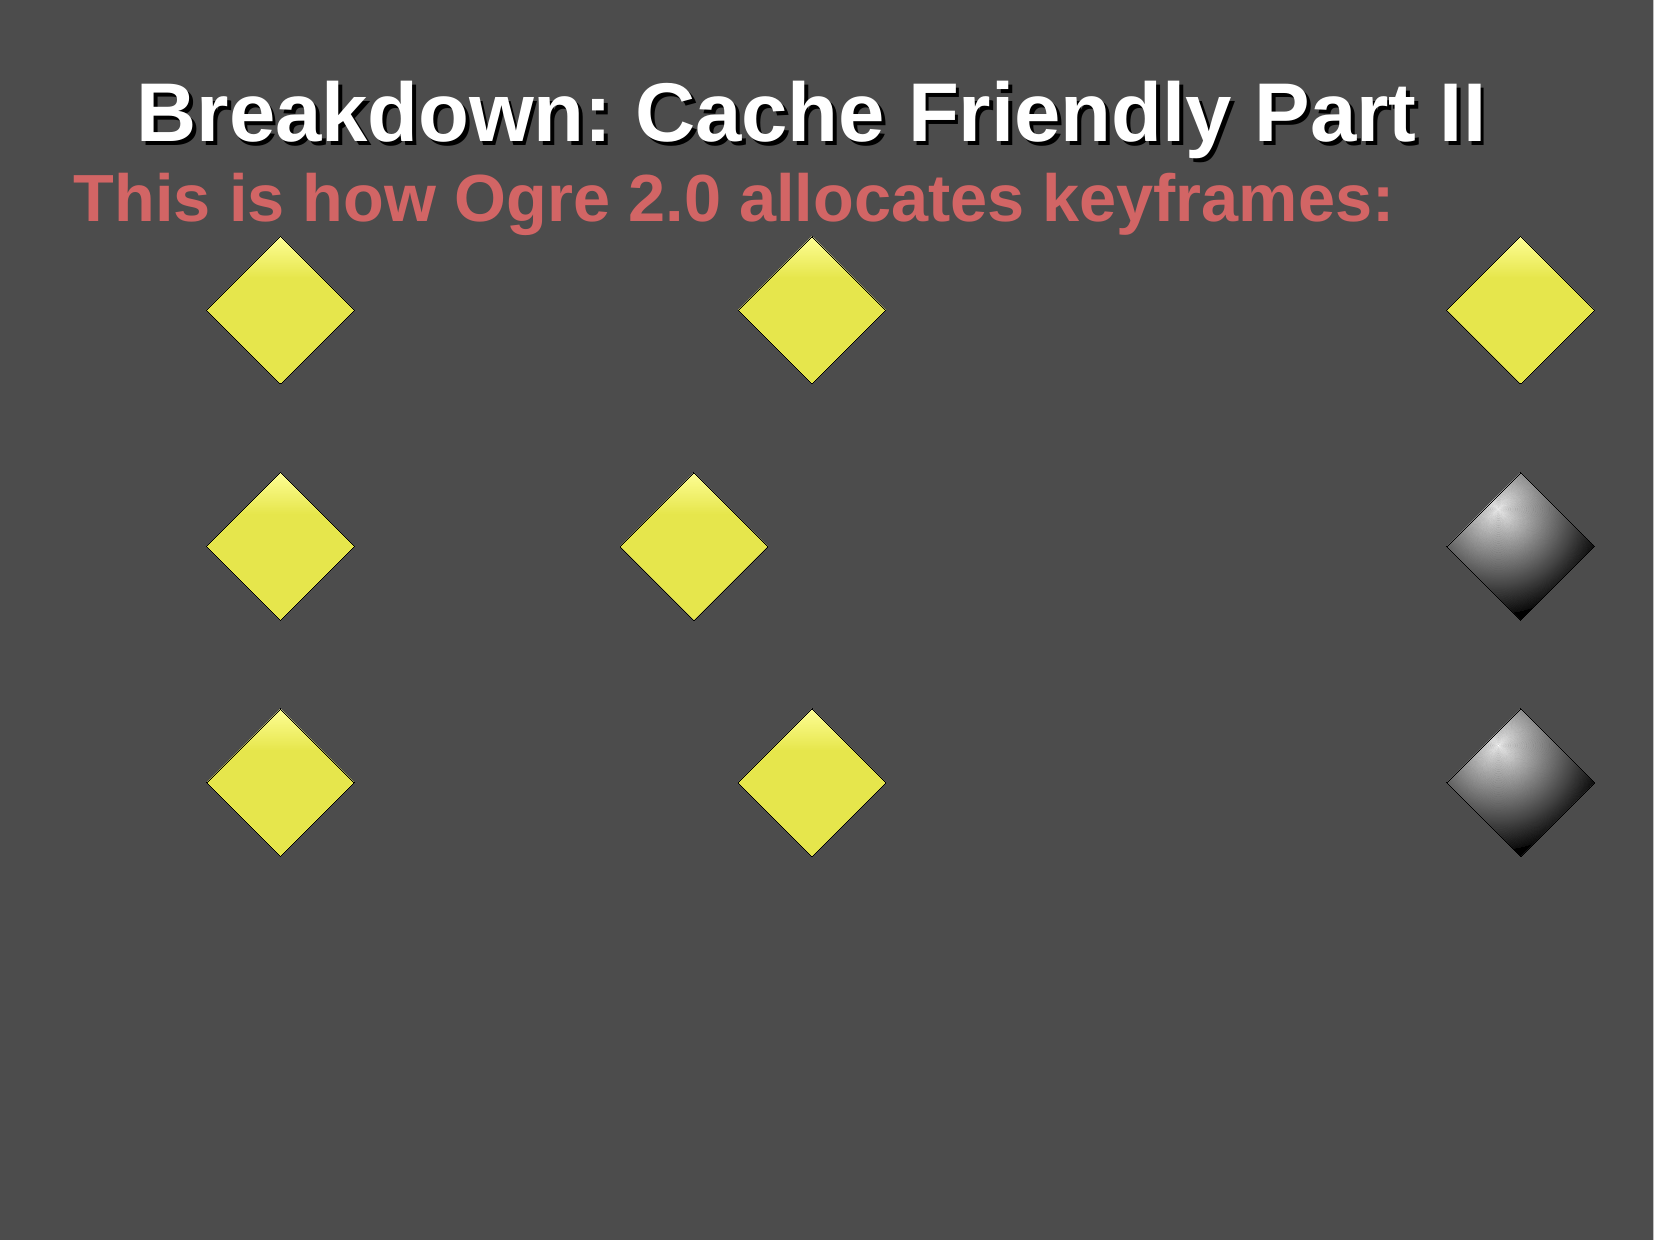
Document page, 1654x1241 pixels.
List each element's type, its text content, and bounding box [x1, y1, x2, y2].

text_box [206, 472, 355, 621]
text_box [738, 244, 886, 384]
text_box This is how Ogre 2.0 allocates keyframes: [59, 153, 1565, 244]
text_box [738, 708, 886, 857]
text_box [1446, 708, 1595, 857]
text_box [1446, 244, 1595, 384]
text_box Breakdown: Cache Friendly Part II [88, 59, 1536, 153]
text_box [620, 472, 768, 621]
text_box [206, 244, 355, 384]
text_box [1446, 472, 1595, 621]
text_box [206, 708, 355, 857]
